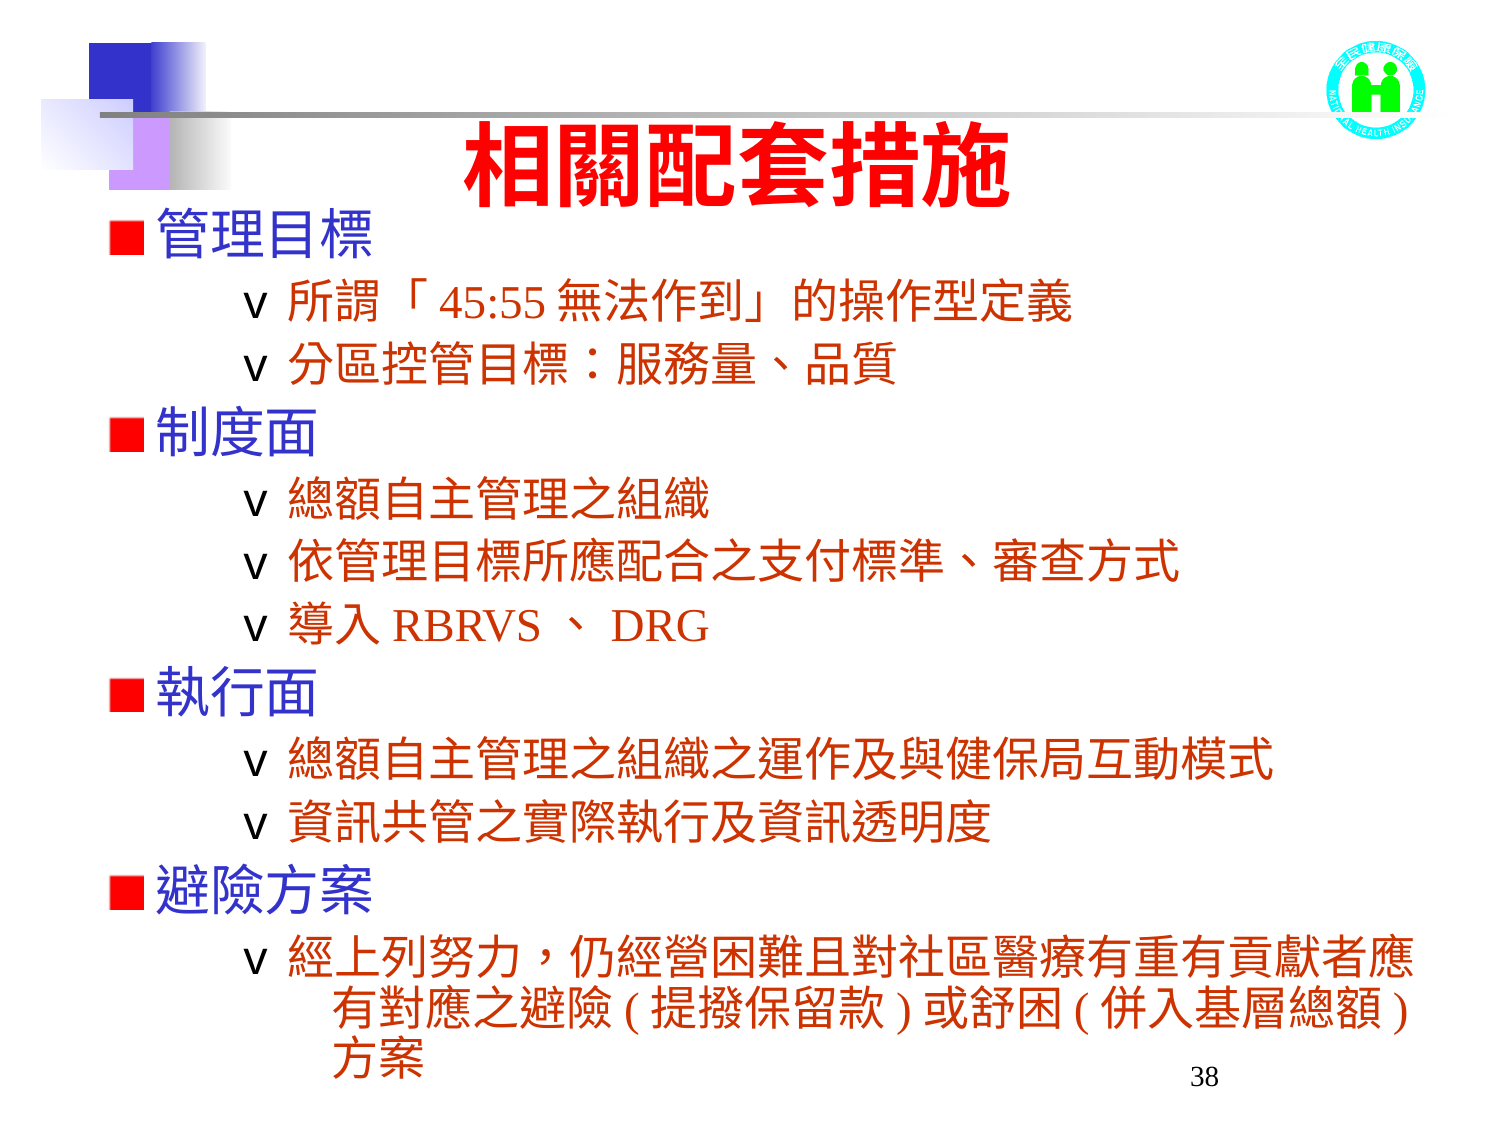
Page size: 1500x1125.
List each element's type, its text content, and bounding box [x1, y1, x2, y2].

text_box [1175, 1050, 1488, 1125]
title 相關配套措施 [99, 87, 1375, 200]
list 管理目標 所謂「45:55無法作到」的操作型定義 分區控管目標：服務量、品質 制度面 總額自主管理之組織 依管理目標所應配合之支付標準、審查方式 導入RBRVS、DRG 執行面 總額自主管理之組織之運作及與健保局互動模式 資訊共管之實際執行及資訊透明度 避險方案 經上列努力，仍經營困難且對社區醫療有重有貢獻者應有對應之避險(提撥保留款)或舒困(併入基層總額)方案 [87, 200, 1451, 1101]
